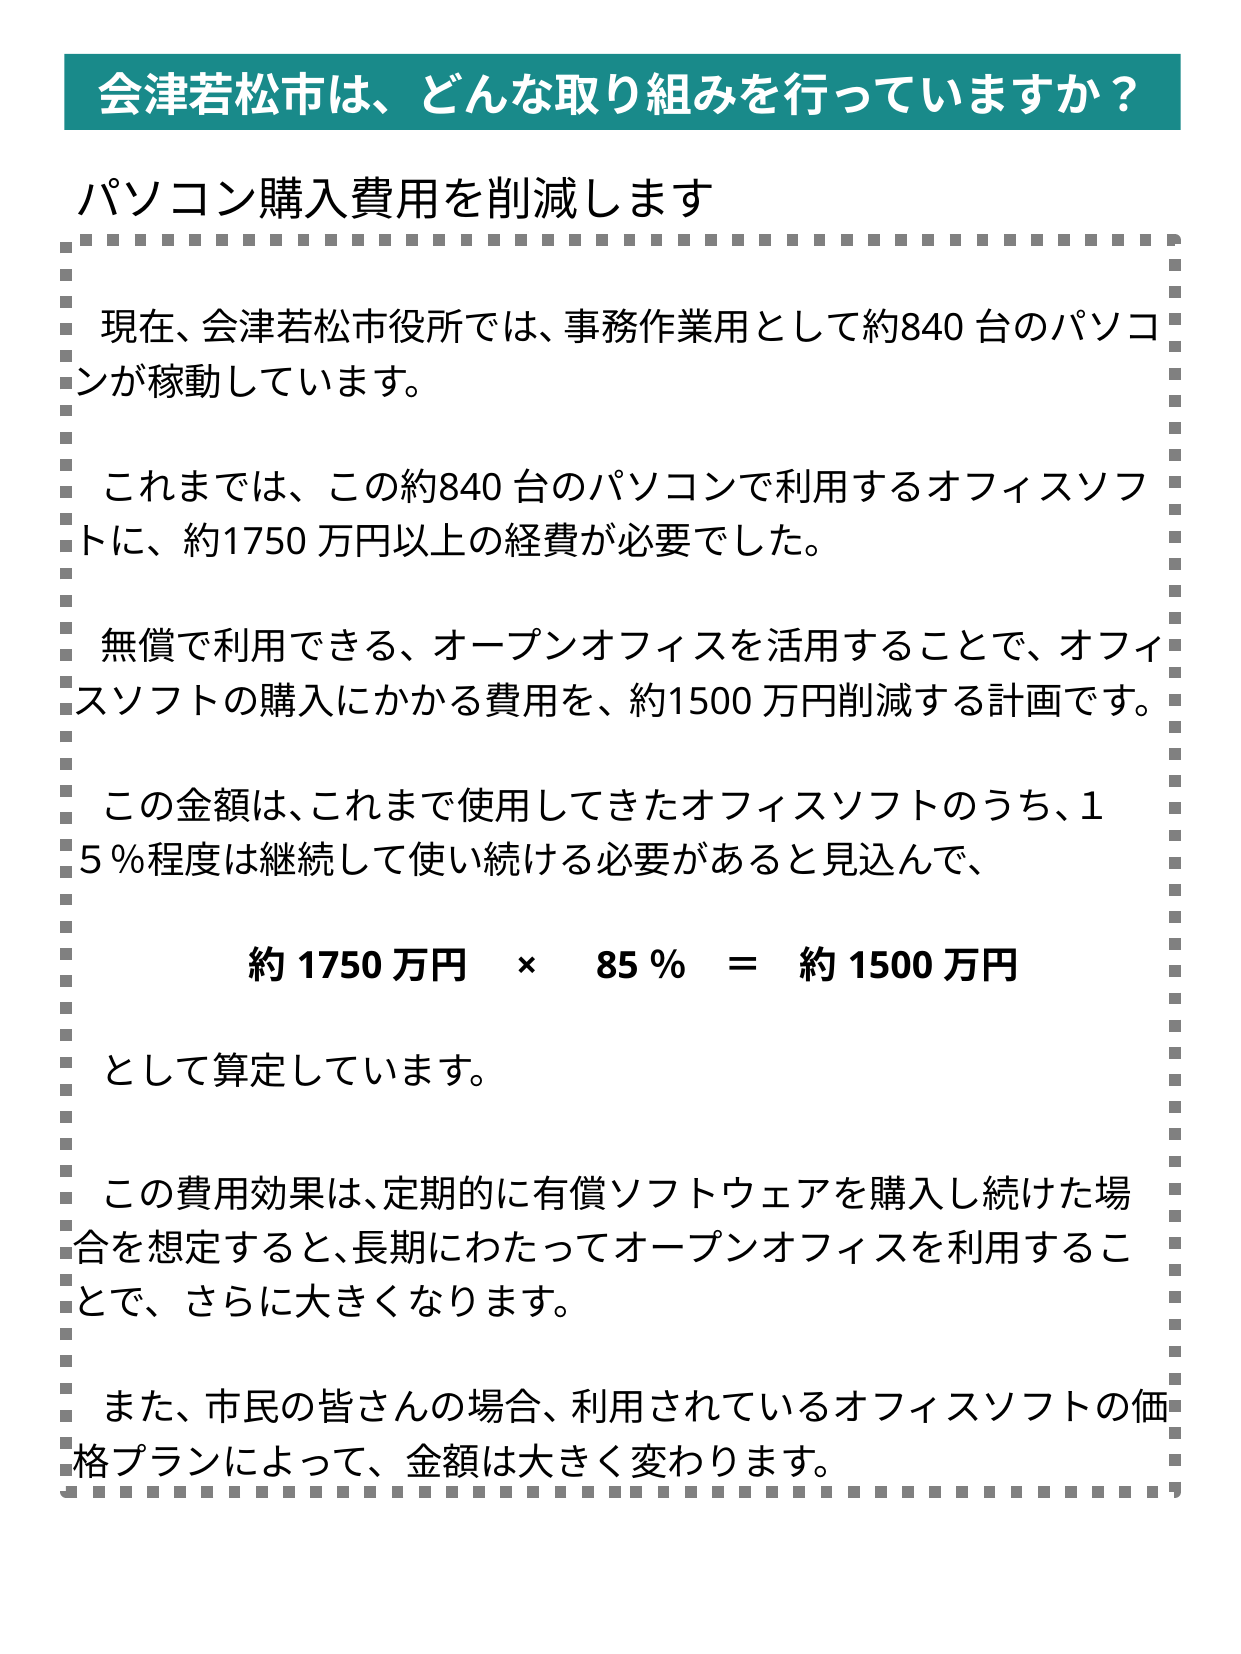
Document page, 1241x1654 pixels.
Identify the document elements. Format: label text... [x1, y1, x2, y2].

subtitle 現在、会津若松市役所では、事務作業用として約840台のパソコンが稼動しています。 これまでは、この約840台のパソコンで利用するオフィスソフトに、約1750万円以上の経費が必要でした。 無償で利用できる、オープンオフィスを活用することで、オフィスソフトの購入にかかる費用を、約1500万円削減する計画です。 この金額は、これまで使用してきたオフィスソフトのうち、１５％程度は継続して使い続ける必要があると見込んで、 約1750万円 × 85％ ＝ 約1500万円 として算定しています。 この費用効果は、定期的に有償ソフトウェアを購入し続けた場合を想定すると、長期にわたってオープンオフィスを利用することで、さらに大きくなります。 また、市民の皆さんの場合、利用されているオフィスソフトの価格プランによって、金額は大きく変わります。 [66, 240, 1176, 1187]
text_box パソコン購入費用を削減します [60, 155, 1171, 217]
title 会津若松市は、どんな取り組みを行っていますか？ [64, 53, 1181, 130]
